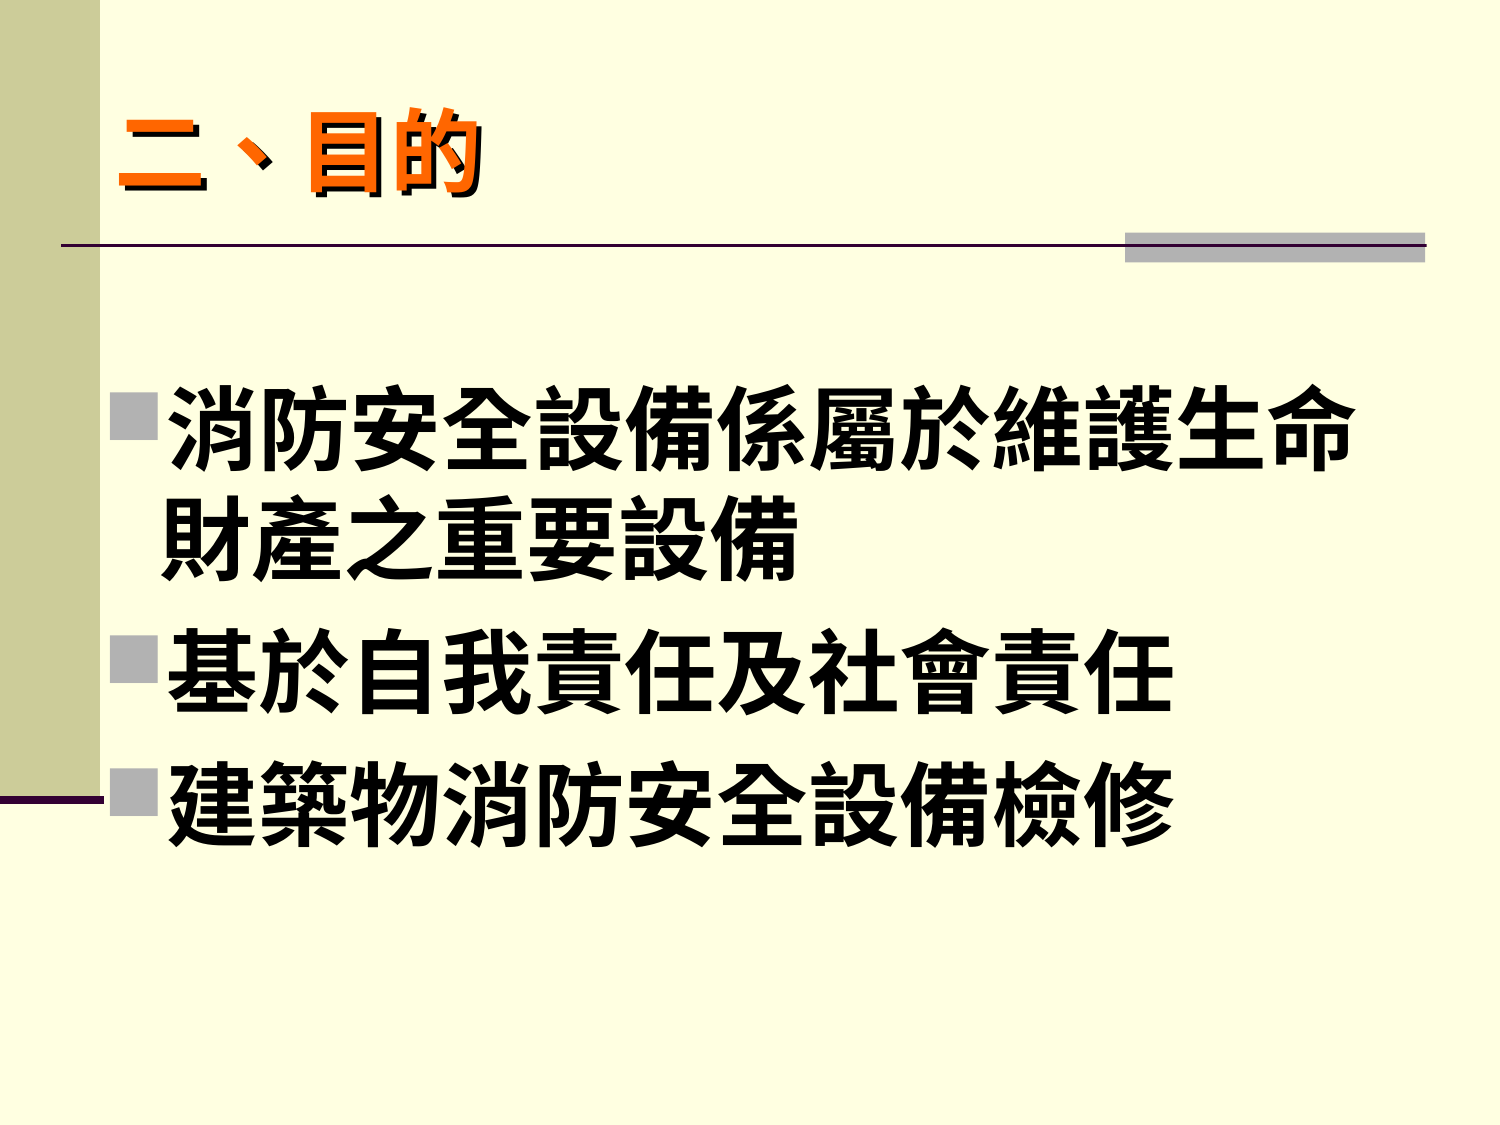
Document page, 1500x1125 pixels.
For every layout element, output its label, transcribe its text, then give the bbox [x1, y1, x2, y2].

text_box 二、目的 [100, 54, 1376, 243]
list 消防安全設備係屬於維護生命財產之重要設備 基於自我責任及社會責任 建築物消防安全設備檢修 [88, 290, 1402, 965]
